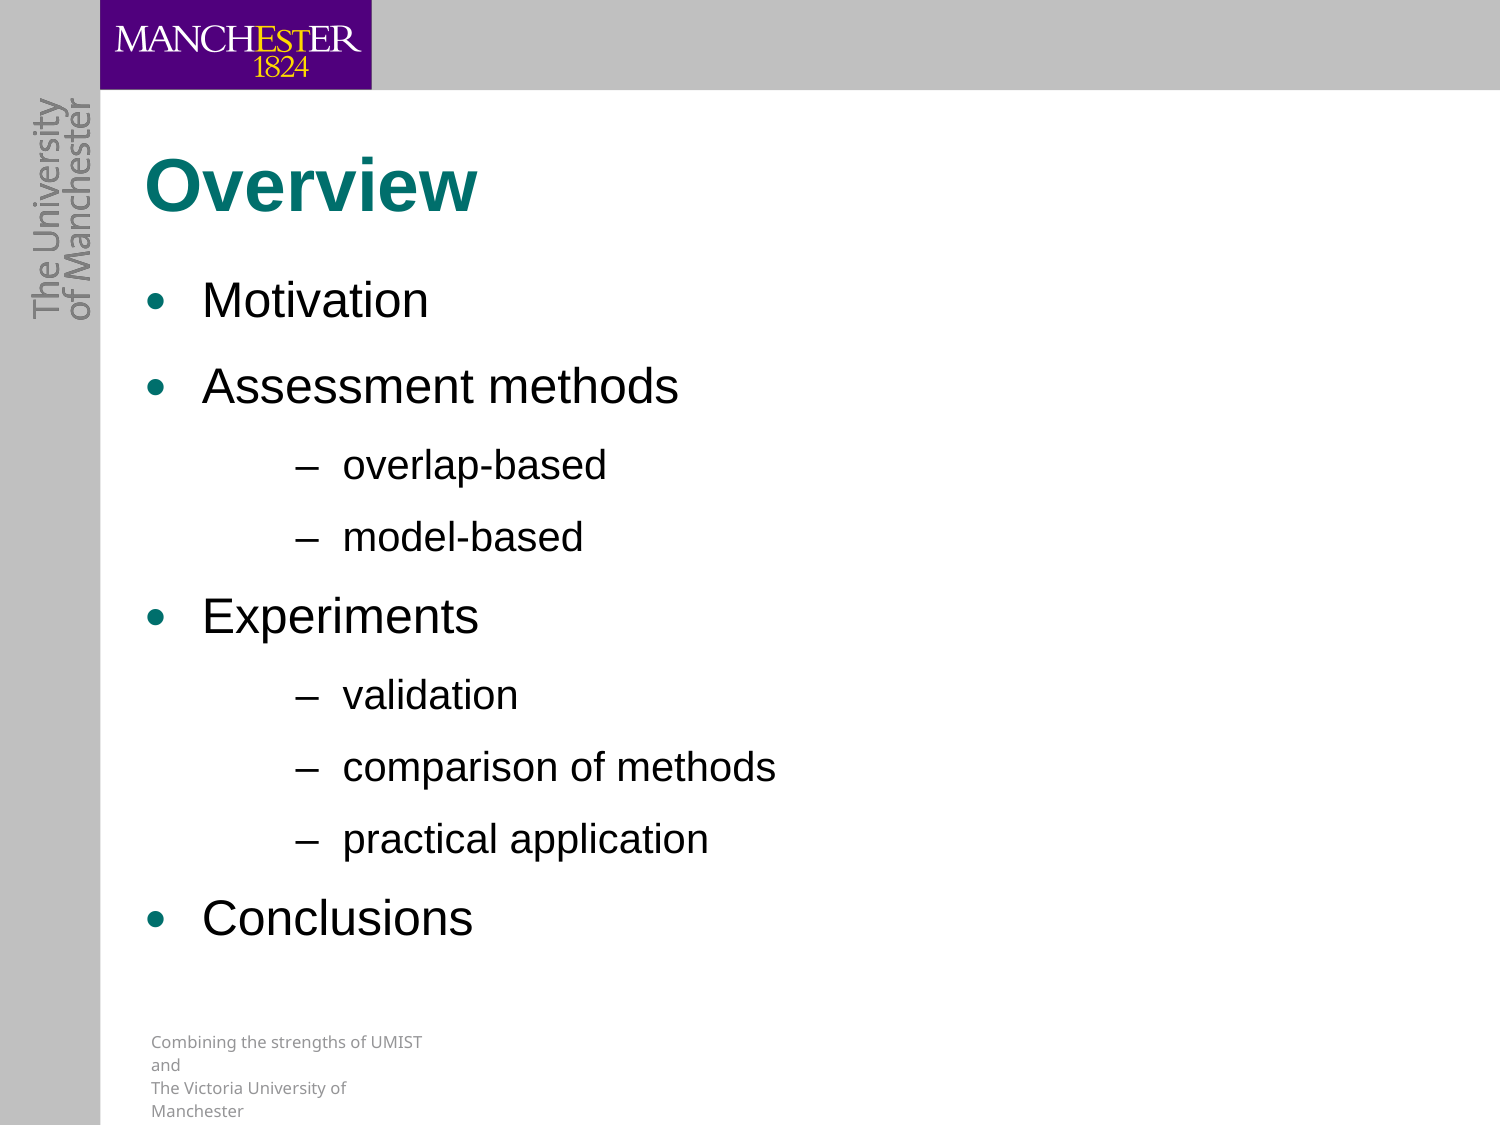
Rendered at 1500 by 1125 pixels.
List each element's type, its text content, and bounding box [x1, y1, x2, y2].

picture [0, 0, 372, 320]
list Motivation Assessment methods overlap-based model-based Experiments validation comparison of methods practical application Conclusions [130, 259, 1407, 1012]
title Overview [129, 120, 1406, 251]
